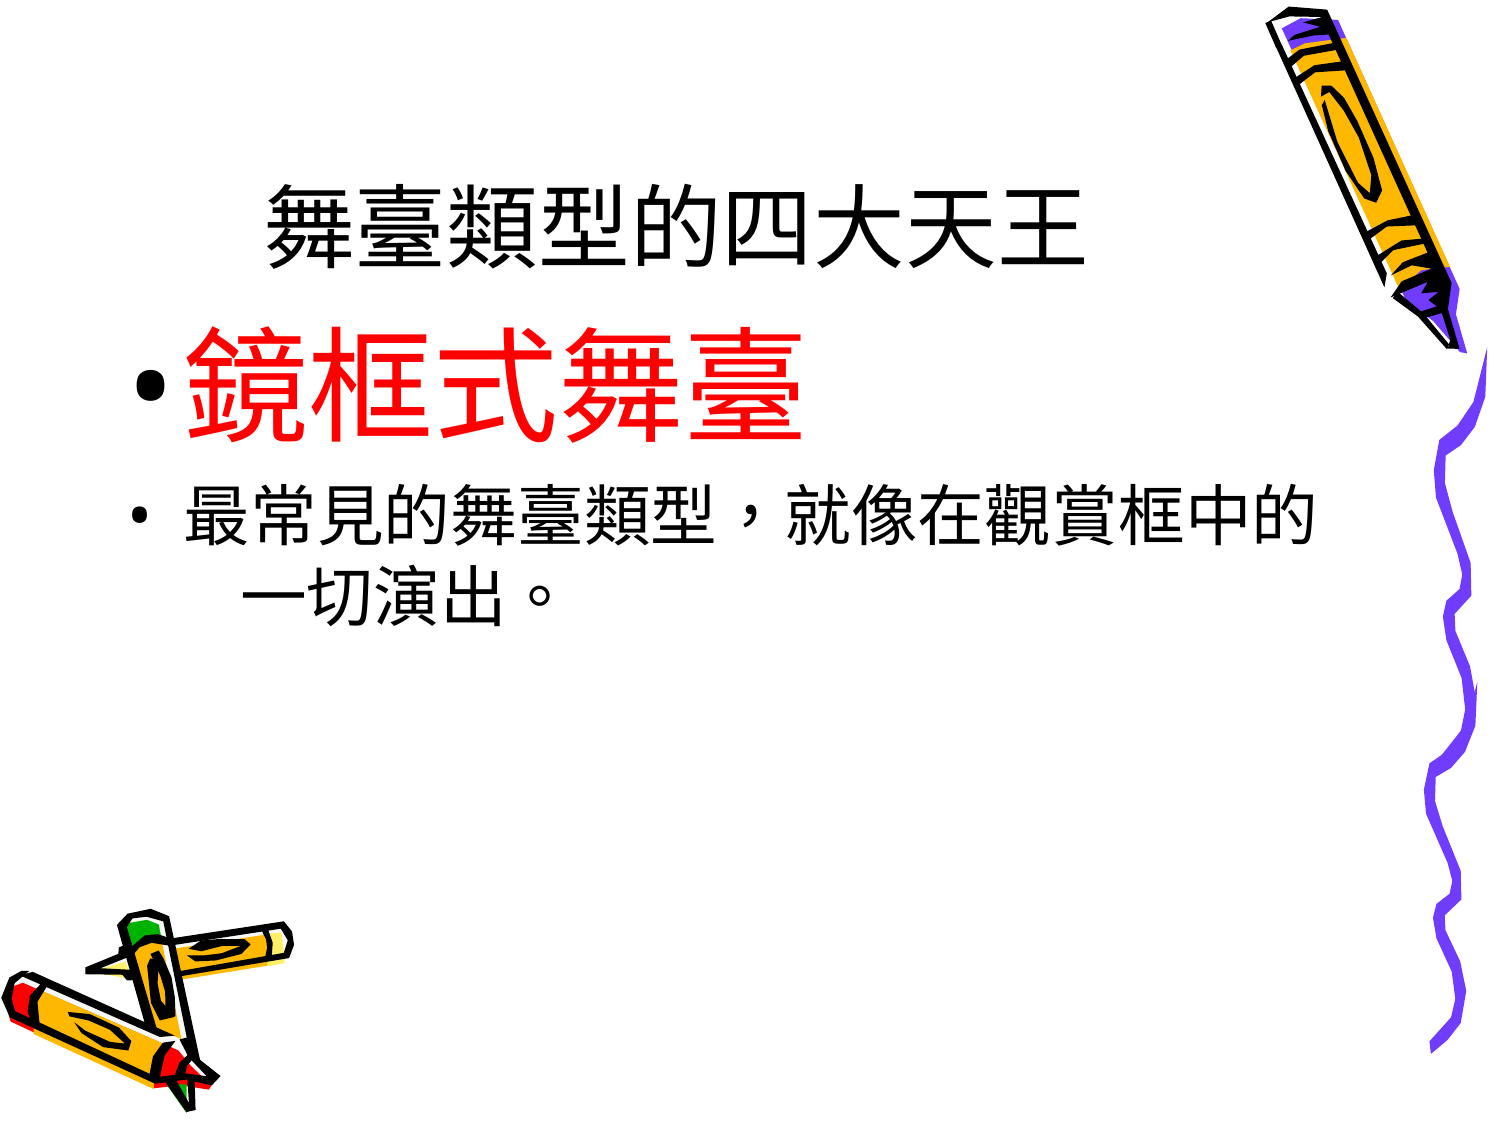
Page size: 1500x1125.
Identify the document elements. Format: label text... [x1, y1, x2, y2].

title 舞臺類型的四大天王 [112, 24, 1240, 288]
list 鏡框式舞臺 最常見的舞臺類型，就像在觀賞框中的一切演出。 [112, 299, 1375, 901]
